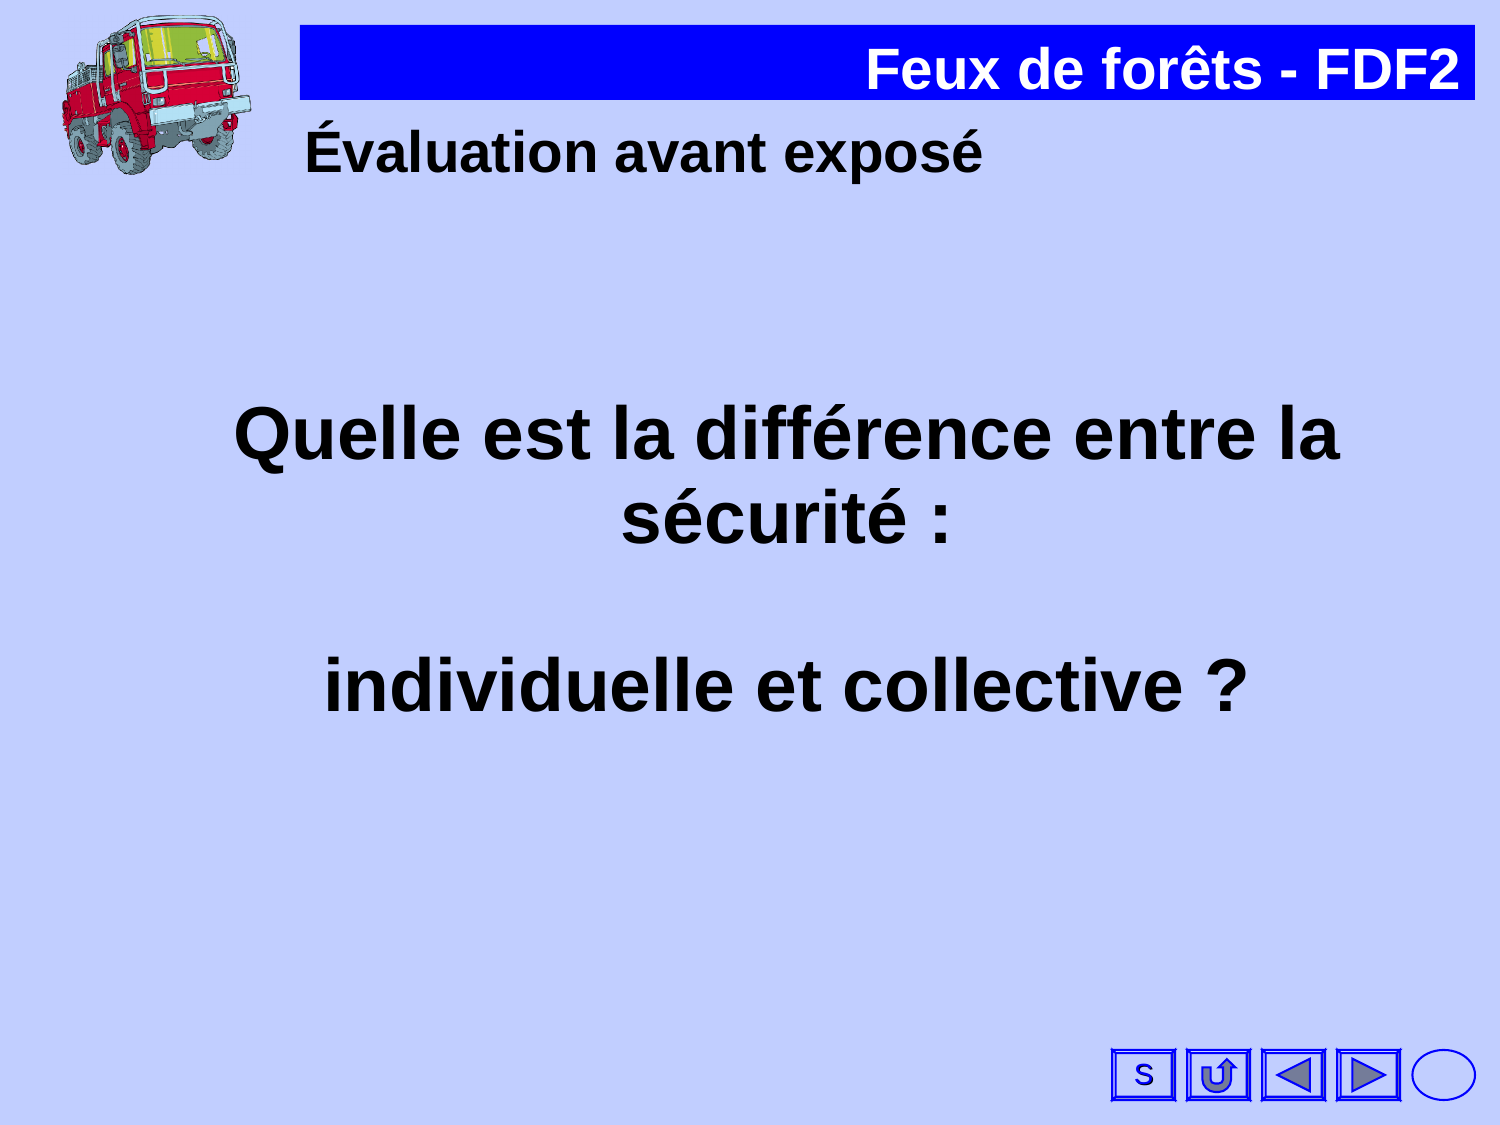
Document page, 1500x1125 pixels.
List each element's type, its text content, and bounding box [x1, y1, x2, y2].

text_box Évaluation avant exposé [289, 112, 1001, 193]
text_box [1412, 1049, 1476, 1101]
text_box Quelle est la différence entre la sécurité : individuelle et collective ? [200, 383, 1375, 736]
text_box Feux de forêts - FDF2 [295, 29, 1477, 111]
